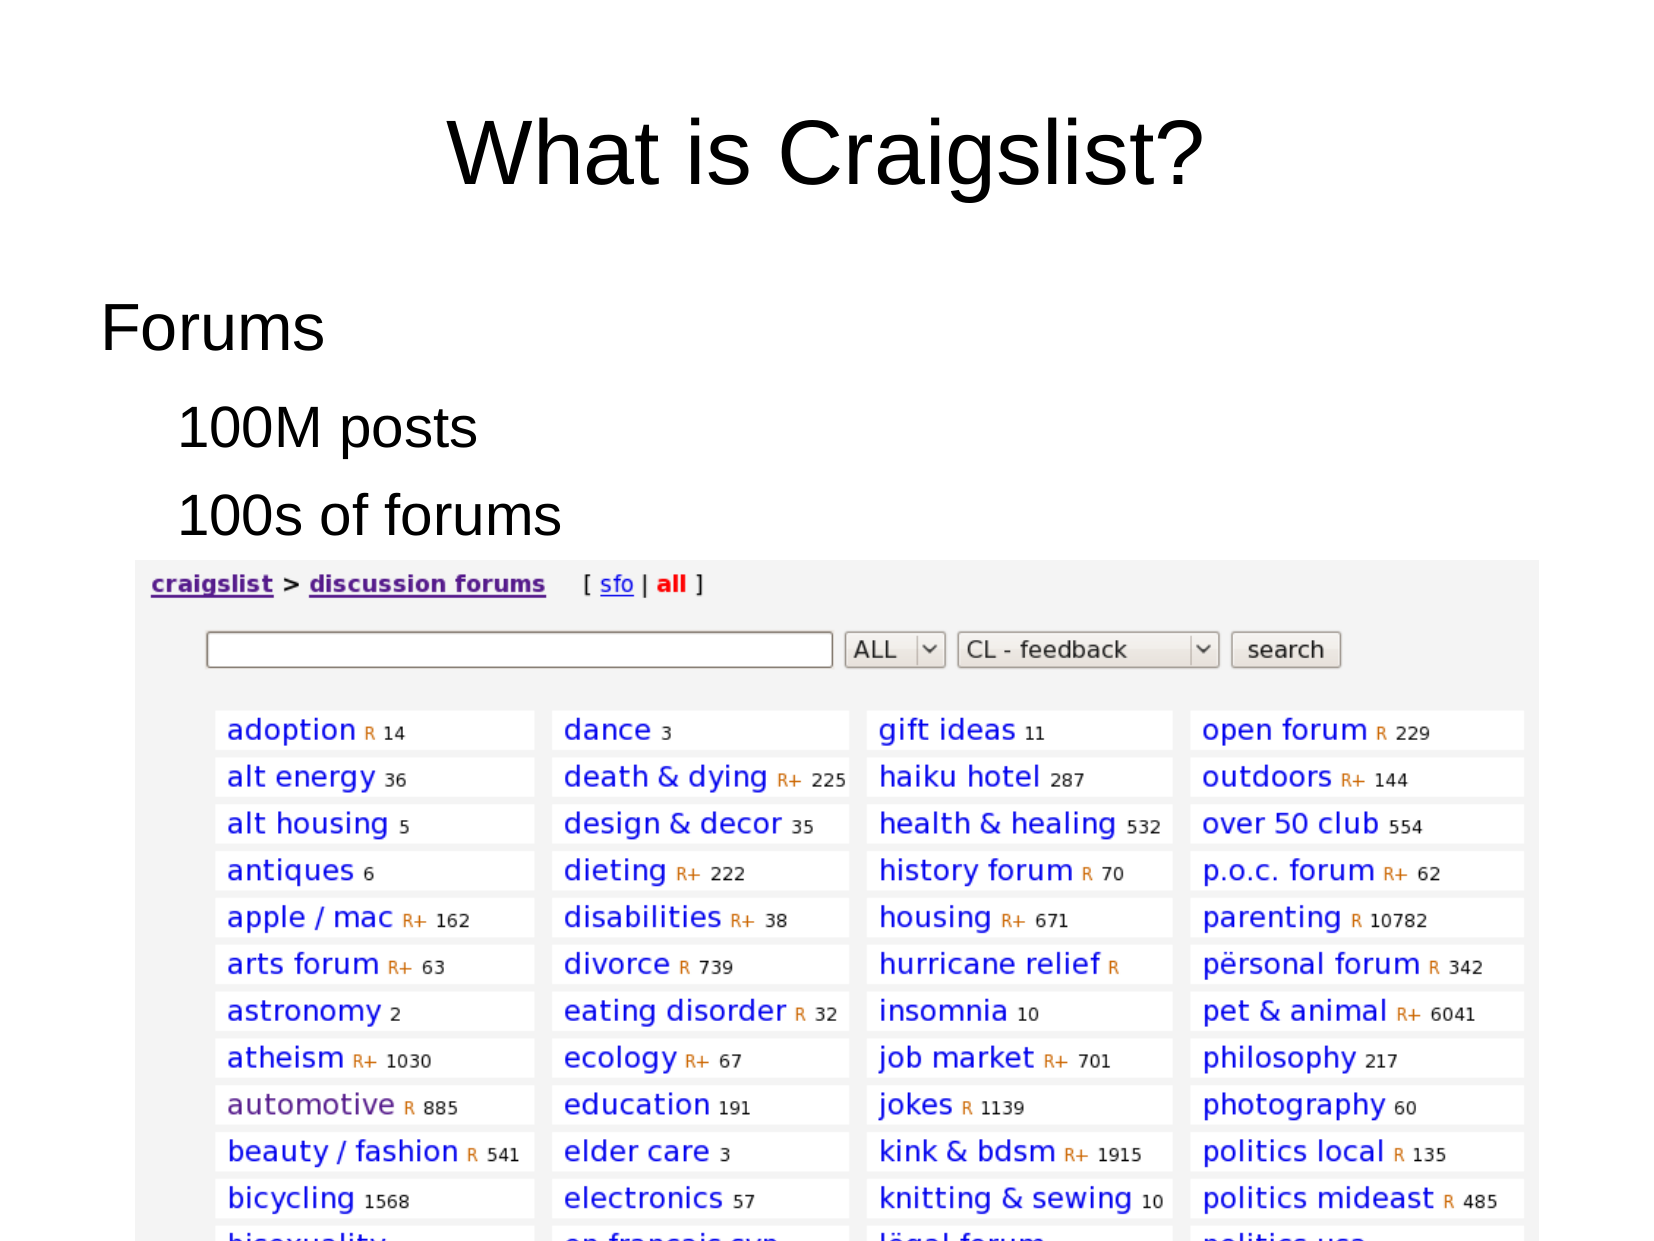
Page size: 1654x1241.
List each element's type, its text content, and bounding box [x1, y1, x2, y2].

list Forums 100M posts 100s of forums [82, 290, 1571, 1094]
picture [135, 560, 1539, 1241]
title What is Craigslist? [82, 56, 1571, 250]
